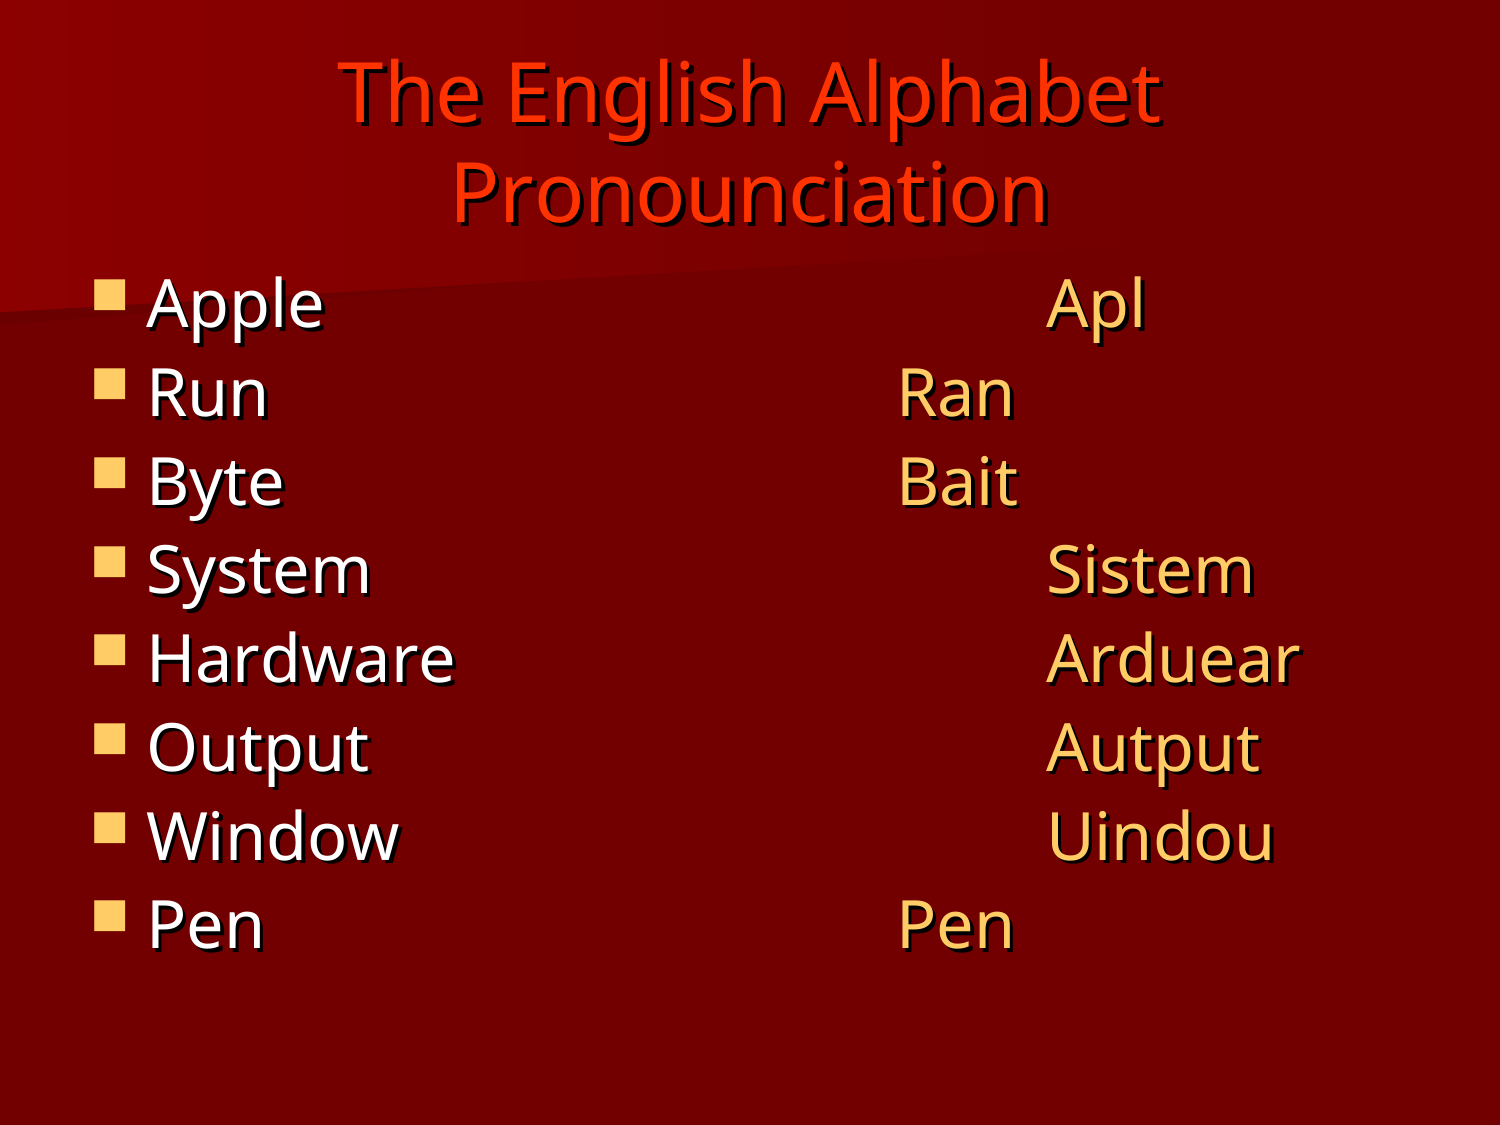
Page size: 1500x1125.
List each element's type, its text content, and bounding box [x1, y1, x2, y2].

title The English Alphabet Pronounciation [75, 45, 1426, 233]
list Apple Apl Run Ran Byte Bait System Sistem Hardware Arduear Output Autput Window Uindou Pen Pen [75, 262, 1426, 1000]
